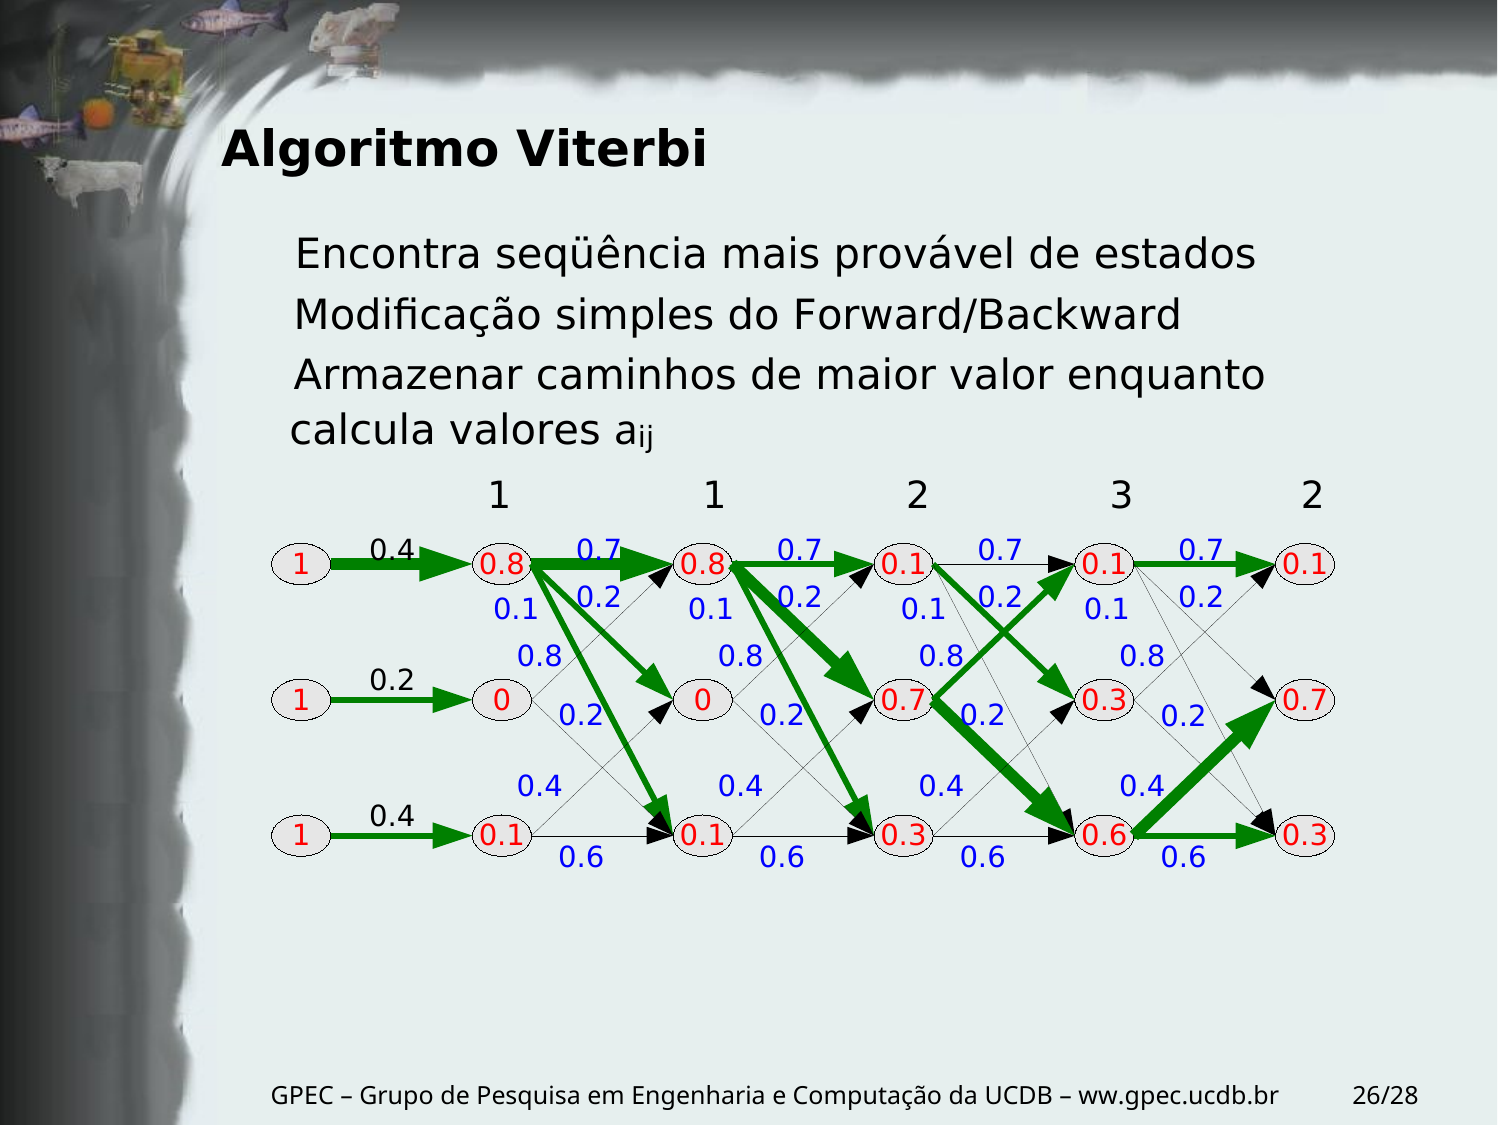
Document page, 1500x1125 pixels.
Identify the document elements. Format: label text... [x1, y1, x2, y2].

text_box 0.2 [761, 572, 839, 623]
text_box 0.4 [501, 762, 579, 812]
text_box 0.2 [962, 573, 1040, 623]
text_box 0.4 [1104, 762, 1181, 812]
text_box 0.8 [1104, 632, 1181, 682]
text_box 0.7 [1275, 679, 1335, 721]
text_box 0.7 [561, 525, 638, 572]
text_box 0.2 [561, 572, 638, 622]
text_box 0.8 [673, 543, 732, 584]
text_box 0.8 [501, 632, 579, 682]
text_box 0.4 [702, 762, 780, 812]
text_box Encontra seqüência mais provável de estados Modificação simples do Forward/Backward Armazenar caminhos de maior valor enquanto calcula valores aij [265, 218, 1388, 473]
text_box 0.2 [1145, 691, 1223, 741]
text_box 0.6 [1145, 833, 1223, 883]
text_box 0.1 [673, 814, 733, 857]
text_box 0.1 [472, 814, 532, 857]
text_box 0.8 [903, 632, 981, 682]
text_box 1 [271, 814, 331, 857]
text_box 0.2 [744, 691, 821, 741]
text_box 0.3 [1074, 679, 1134, 721]
text_box 0.6 [543, 833, 620, 883]
text_box 0.3 [874, 815, 933, 857]
text_box 0.4 [354, 791, 431, 841]
text_box 0.1 [673, 584, 750, 634]
text_box 0 [673, 679, 733, 721]
picture [0, 0, 1498, 1125]
text_box 0.7 [962, 525, 1040, 573]
text_box 1 [271, 543, 331, 585]
text_box 0.3 [1275, 815, 1335, 857]
text_box 0.7 [874, 679, 933, 721]
text_box 0.8 [472, 543, 531, 584]
text_box 0.1 [874, 543, 933, 584]
text_box 0.1 [1068, 584, 1146, 635]
text_box 0.2 [1163, 573, 1241, 623]
text_box 0.2 [354, 655, 431, 705]
text_box 0.2 [944, 691, 1022, 741]
text_box 1 1 2 3 2 [472, 466, 1325, 525]
text_box 0.6 [944, 833, 1022, 883]
text_box 0.1 [885, 584, 963, 634]
text_box 0.1 [1275, 543, 1335, 585]
text_box 0.8 [702, 632, 780, 682]
text_box 0.4 [354, 525, 431, 575]
text_box 0.1 [1074, 543, 1134, 584]
text_box 0.7 [761, 525, 839, 572]
title Algoritmo Viterbi [206, 84, 1477, 215]
text_box 0.7 [1163, 525, 1241, 573]
text_box 0.1 [478, 584, 555, 634]
text_box 0.6 [1074, 815, 1134, 857]
text_box 0.2 [543, 691, 620, 741]
text_box 0.4 [903, 762, 980, 812]
text_box 0 [472, 679, 532, 721]
text_box 0.6 [744, 833, 821, 883]
text_box 1 [271, 679, 331, 721]
